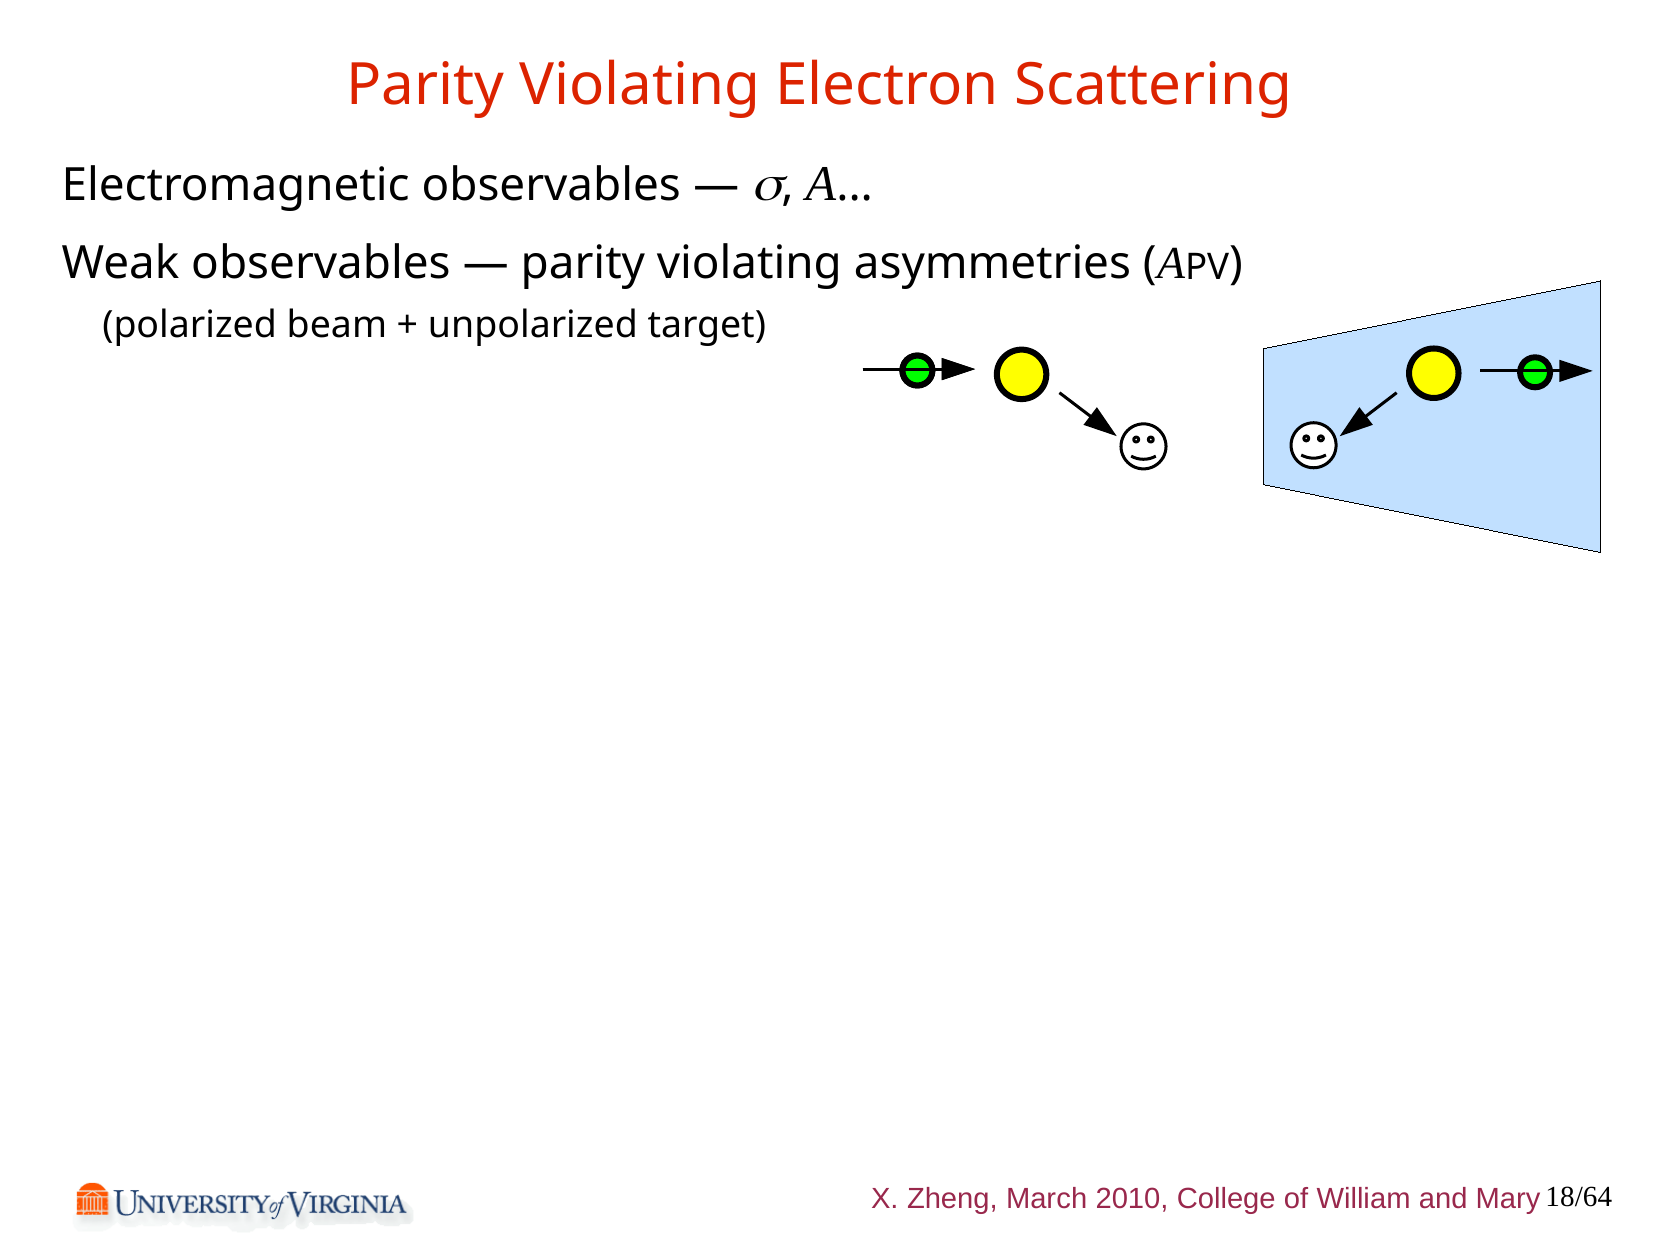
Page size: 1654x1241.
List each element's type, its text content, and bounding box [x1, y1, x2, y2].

title Parity Violating Electron Scattering [113, 38, 1525, 126]
text_box [996, 349, 1047, 400]
text_box [902, 371, 933, 386]
text_box [902, 355, 933, 368]
text_box [1520, 357, 1550, 369]
text_box [1520, 372, 1551, 388]
picture [53, 1165, 427, 1241]
text_box [1409, 348, 1459, 398]
text_box [1263, 422, 1601, 553]
text_box Electromagnetic observables — s, A... Weak observables — parity violating asymmetries (APV) (polarized beam + unpolarized target) [45, 144, 1651, 459]
